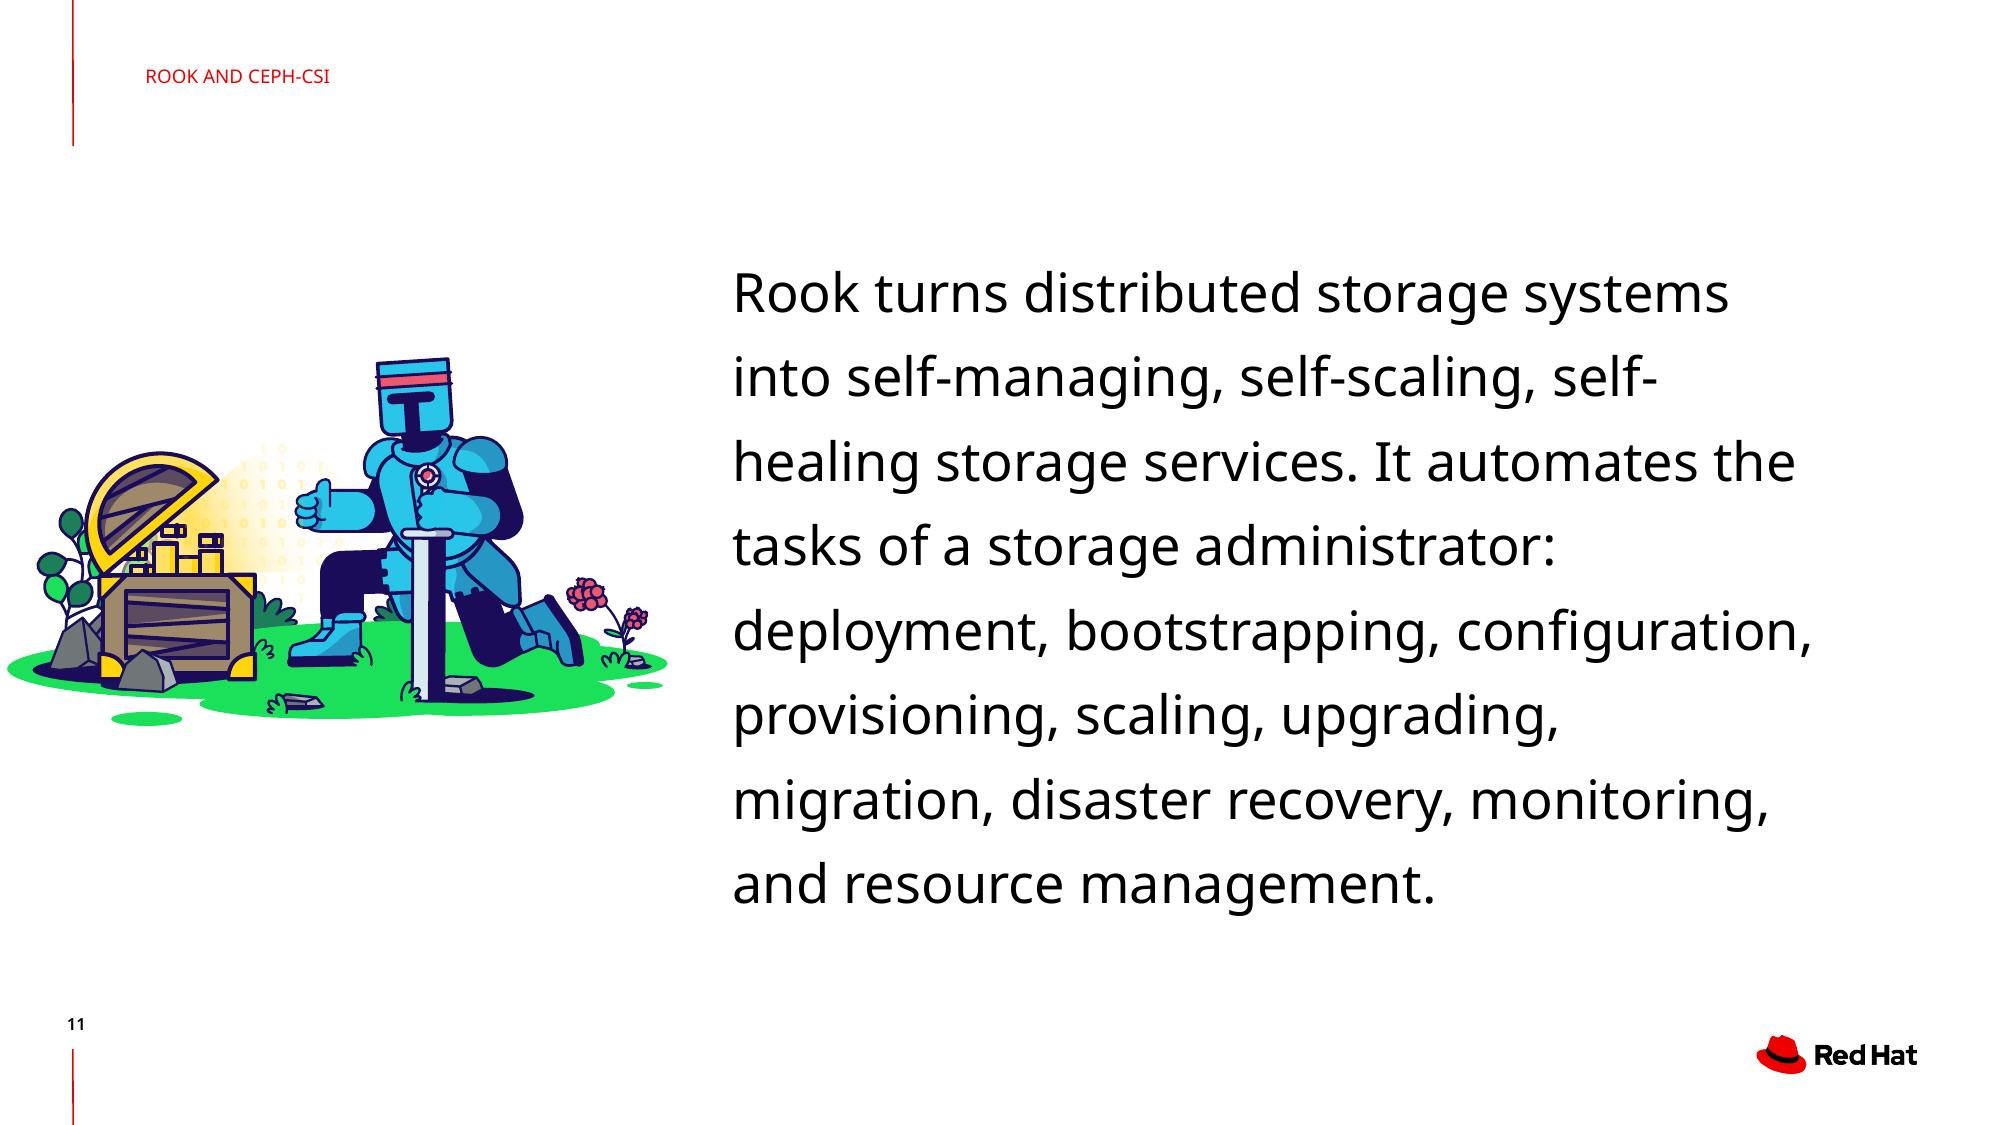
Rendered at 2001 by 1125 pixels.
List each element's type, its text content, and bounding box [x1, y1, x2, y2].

picture [1756, 1035, 1917, 1074]
subtitle ROOK AND CEPH-CSI [73, 9, 918, 143]
picture [0, 352, 682, 748]
title Rook turns distributed storage systems into self-managing, self-scaling, self-healing storage services. It automates the tasks of a storage administrator: deployment, bootstrapping, configuration, provisioning, scaling, upgrading, migration, disaster recovery, monitoring, and resource management. [732, 238, 1836, 764]
